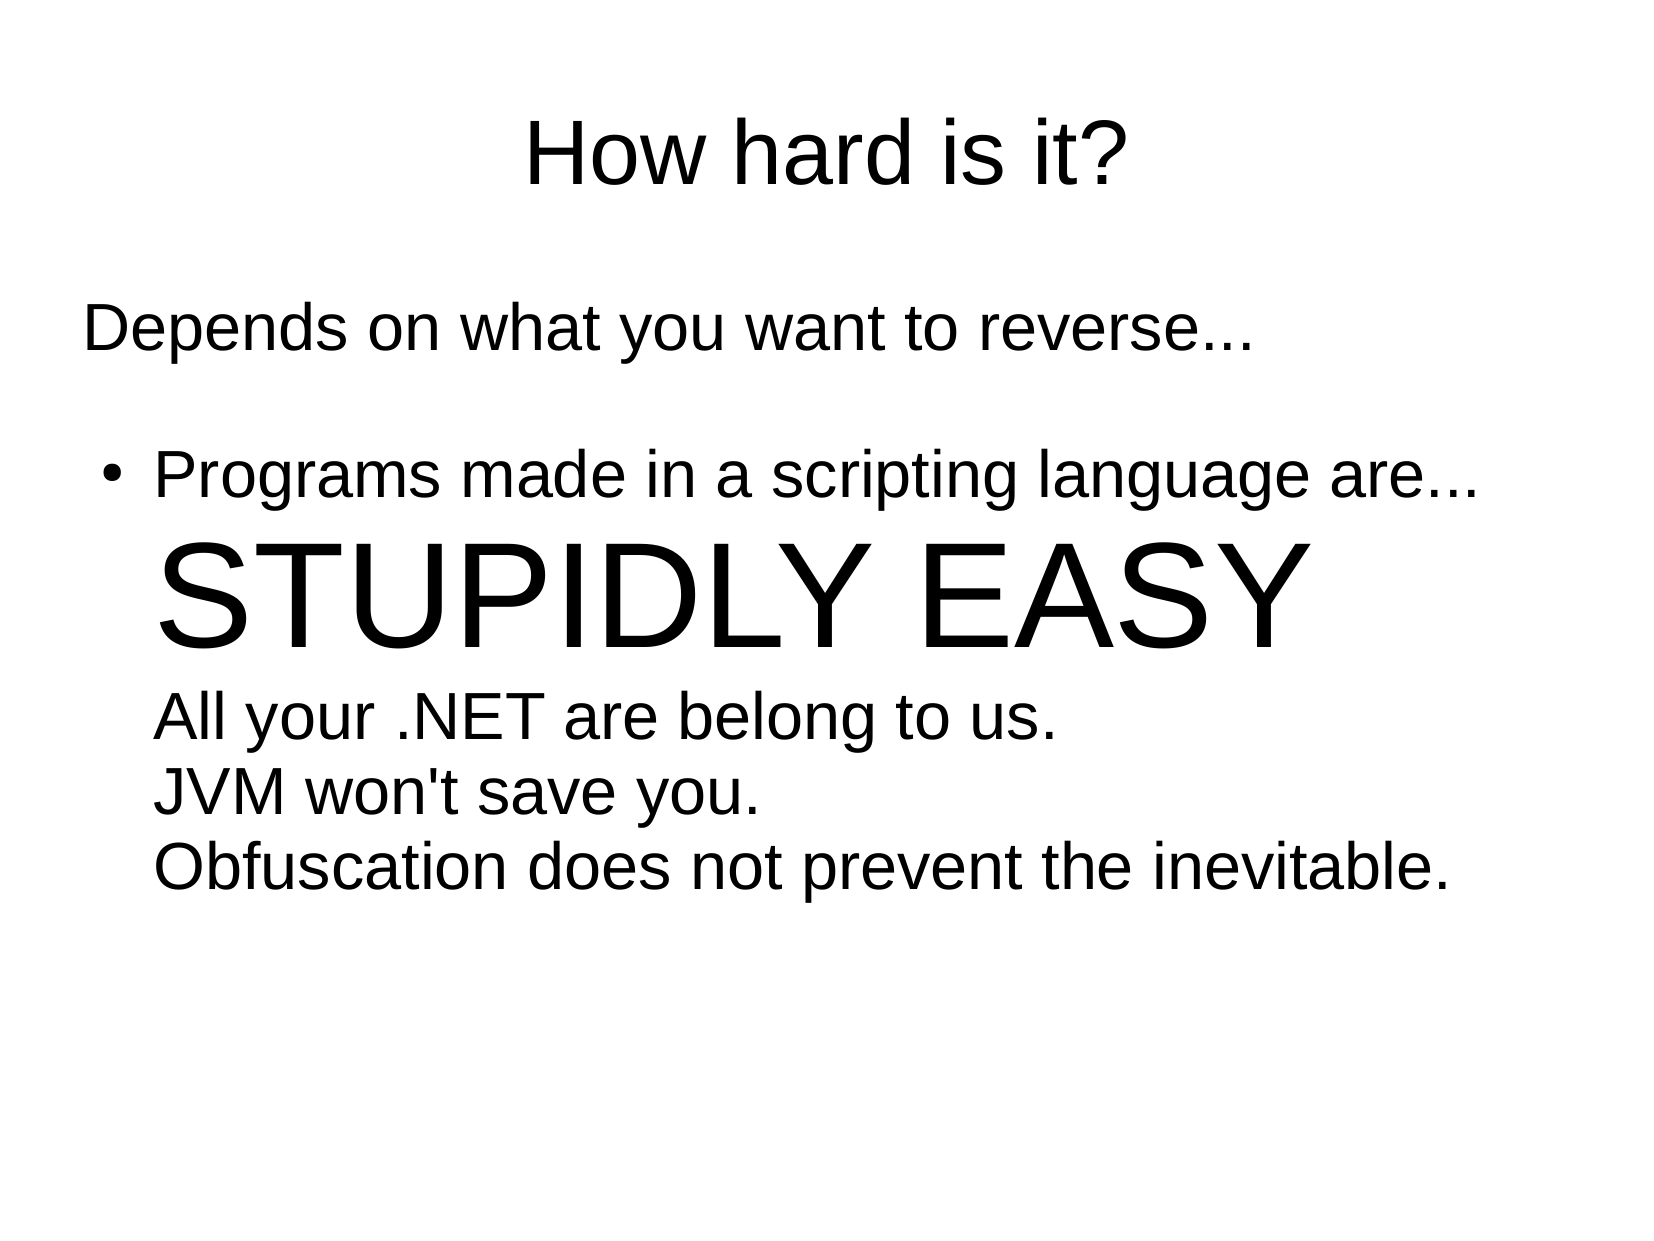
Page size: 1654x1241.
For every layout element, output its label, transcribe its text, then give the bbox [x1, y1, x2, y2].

list Depends on what you want to reverse... [82, 290, 1571, 426]
list Programs made in a scripting language are... STUPIDLY EASY All your .NET are belong to us. JVM won't save you. Obfuscation does not prevent the inevitable. [82, 437, 1571, 1205]
title How hard is it? [82, 49, 1571, 257]
